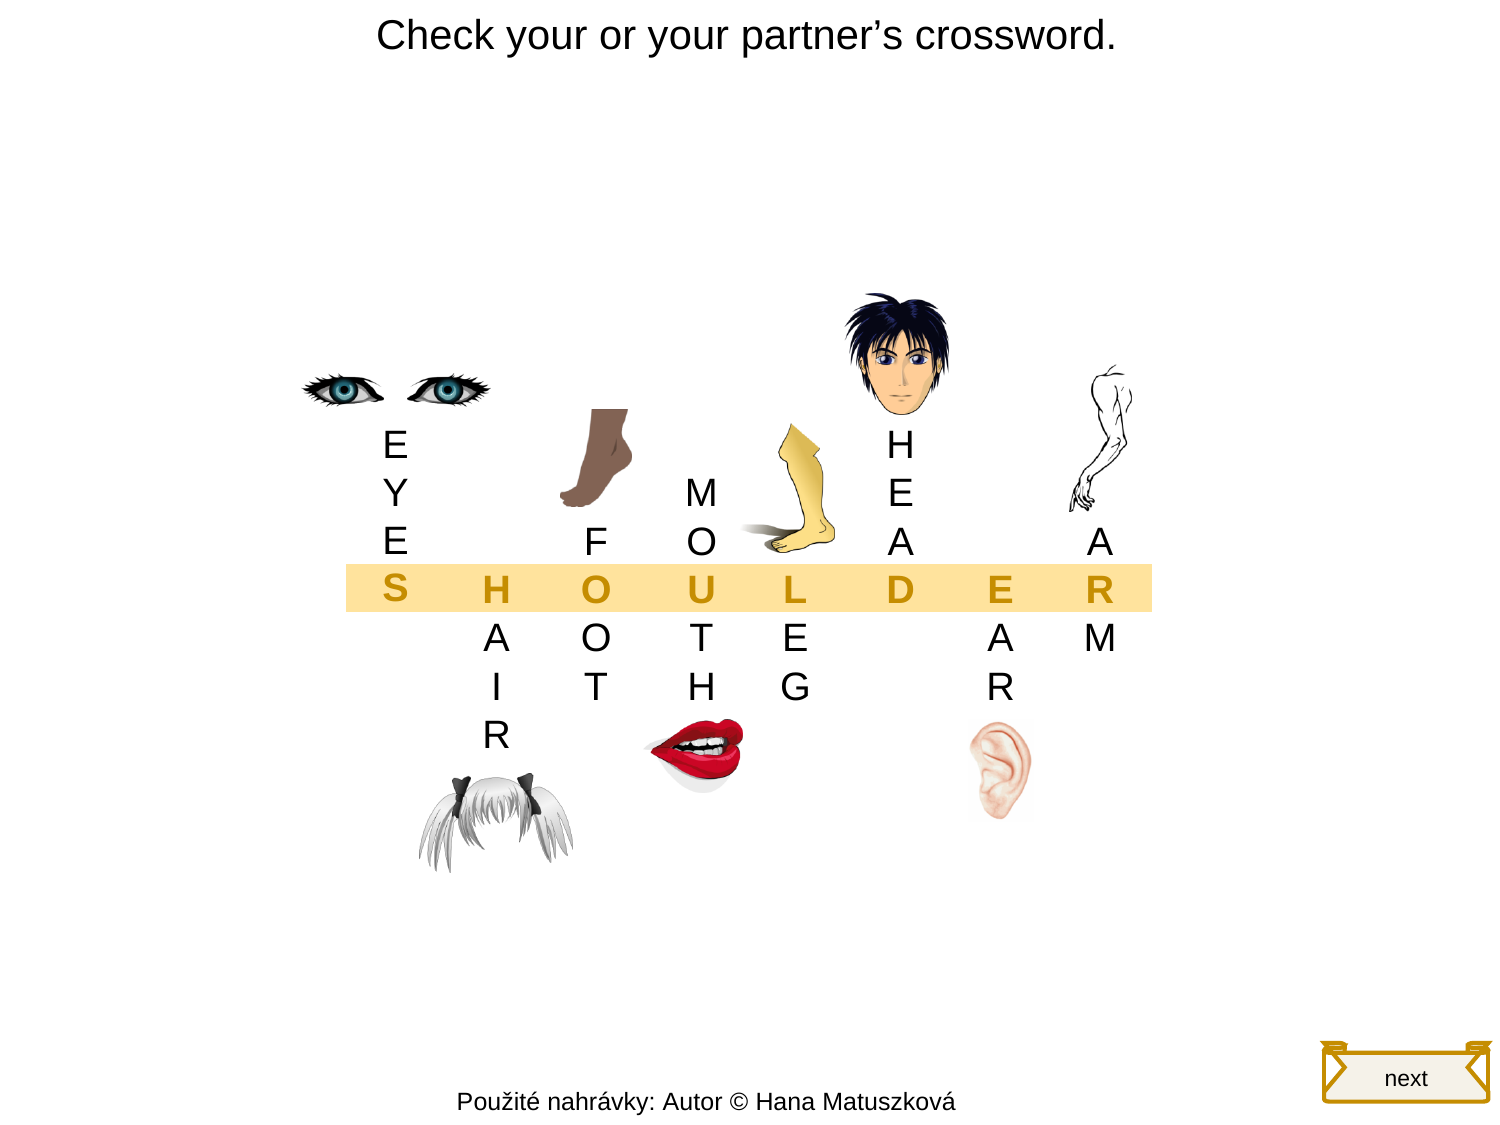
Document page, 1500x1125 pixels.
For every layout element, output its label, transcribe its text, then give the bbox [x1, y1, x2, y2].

table_cell L [748, 564, 842, 612]
table_cell [549, 418, 560, 467]
table_cell Y [348, 467, 442, 514]
table_cell [842, 998, 850, 1047]
table_cell [648, 854, 655, 902]
table_cell [549, 370, 643, 418]
table_cell [444, 515, 549, 564]
table_cell [842, 515, 850, 564]
table_cell [655, 418, 748, 467]
table_cell H [854, 418, 948, 467]
table_cell [549, 709, 643, 757]
table_cell [648, 793, 655, 805]
table_cell [655, 757, 748, 805]
table_cell [854, 660, 948, 709]
table_cell R [444, 709, 549, 757]
table_cell [502, 370, 549, 418]
table_cell [850, 515, 854, 564]
table_cell [842, 564, 850, 612]
table_cell [655, 950, 748, 998]
table_cell [549, 322, 643, 370]
table_cell [444, 902, 549, 950]
table_cell [549, 854, 643, 902]
table_cell [648, 612, 655, 660]
table_cell [948, 467, 1053, 515]
table_cell [850, 902, 854, 950]
table_cell [549, 998, 643, 1047]
table_cell E [348, 421, 442, 467]
table_cell [1147, 418, 1152, 467]
table_cell O [549, 564, 643, 612]
table_cell [648, 998, 655, 1047]
picture [419, 773, 573, 873]
table_cell A [948, 612, 1053, 660]
table_cell [948, 515, 1053, 564]
table_cell [348, 848, 442, 895]
table_cell [842, 757, 850, 805]
table_cell [348, 800, 419, 848]
table_cell H [655, 660, 748, 709]
table_cell [348, 752, 442, 800]
table_header [655, 273, 748, 322]
table_cell E [854, 467, 948, 515]
table_cell [748, 805, 842, 854]
table_cell [854, 998, 948, 1047]
table_cell [1147, 757, 1152, 805]
picture [968, 719, 1034, 822]
table_cell [1053, 998, 1147, 1047]
table_cell [1053, 902, 1147, 950]
table_cell [1053, 805, 1147, 854]
table_cell [748, 322, 842, 370]
table_cell [748, 757, 842, 805]
table_cell H [444, 564, 549, 612]
table_cell [1147, 902, 1152, 950]
table_cell [850, 709, 854, 757]
table_cell [348, 610, 442, 657]
table_cell [1147, 854, 1152, 902]
table_cell [948, 757, 968, 805]
table_cell [1053, 322, 1147, 370]
table_cell [655, 902, 748, 950]
table_cell E [948, 564, 1053, 612]
table_cell [643, 902, 648, 950]
table_cell [643, 998, 648, 1047]
table_cell [348, 657, 442, 705]
table_header [842, 273, 850, 322]
table_cell [444, 873, 549, 902]
table_cell [643, 660, 648, 709]
table_cell [648, 515, 655, 564]
table_cell [1147, 515, 1152, 564]
table_header [1053, 273, 1147, 322]
table_cell [444, 322, 549, 370]
table_cell [643, 564, 648, 612]
text_box next [1324, 1042, 1489, 1102]
table_cell [948, 950, 1053, 998]
table_cell [346, 998, 444, 1047]
table_cell [348, 705, 442, 752]
table_cell G [748, 660, 842, 709]
table_cell [444, 467, 549, 515]
table_cell [648, 418, 655, 467]
table_cell [1132, 418, 1147, 467]
table_header [948, 273, 1053, 322]
table_cell F [549, 515, 643, 564]
table_cell O [655, 515, 748, 564]
table_cell [1147, 564, 1152, 612]
table_cell [1053, 660, 1147, 709]
table_cell [850, 418, 854, 467]
table_cell [1053, 950, 1147, 998]
table_cell [948, 998, 1053, 1047]
table_header [444, 273, 549, 322]
table_cell [549, 757, 643, 805]
table_cell [748, 854, 842, 902]
table_cell [850, 660, 854, 709]
table_cell [948, 805, 1053, 854]
table_cell [748, 998, 842, 1047]
table_cell [842, 612, 850, 660]
table_cell [648, 564, 655, 612]
table_cell [655, 805, 748, 854]
table_cell [1053, 854, 1147, 902]
table_cell [948, 854, 1053, 902]
table_cell M [1053, 612, 1147, 660]
table_cell [643, 515, 648, 564]
table_header [1147, 273, 1152, 322]
table_cell T [655, 612, 748, 660]
table_cell [655, 854, 748, 902]
table_cell [632, 418, 643, 467]
table_cell [835, 467, 842, 515]
table_cell [854, 612, 948, 660]
table_header [648, 273, 655, 322]
picture [714, 423, 835, 553]
table_cell M [655, 467, 714, 515]
table_cell [643, 793, 648, 805]
table_cell [1147, 322, 1152, 370]
table_cell [949, 322, 1053, 370]
table_cell T [549, 660, 643, 709]
table_cell [573, 805, 643, 854]
table_cell [643, 612, 648, 660]
table_cell [648, 322, 655, 370]
table_cell [748, 709, 842, 757]
table_cell [842, 902, 850, 950]
table_cell [1147, 612, 1152, 660]
table_cell [1053, 467, 1147, 515]
table_cell [948, 709, 1053, 757]
table_cell [850, 854, 854, 902]
table_cell [655, 998, 748, 1047]
table_cell [1147, 805, 1152, 854]
table_cell [1132, 370, 1147, 418]
table_cell A [444, 612, 549, 660]
table_cell S [348, 562, 442, 610]
table_cell [1053, 370, 1069, 418]
table_cell [444, 950, 549, 998]
table_cell [1053, 757, 1147, 805]
table_cell [643, 950, 648, 998]
picture [844, 293, 949, 415]
table_cell [655, 709, 748, 757]
table_cell [444, 998, 549, 1047]
table_cell [850, 757, 854, 805]
table_cell [643, 322, 648, 370]
table_cell D [854, 564, 948, 612]
table_cell [1147, 998, 1152, 1047]
table_cell [854, 950, 948, 998]
table_cell [850, 998, 854, 1047]
table_cell [748, 950, 842, 998]
table_cell [348, 943, 442, 990]
table_cell [643, 805, 648, 854]
table_cell [850, 950, 854, 998]
text_box . [301, 360, 502, 421]
table_cell [348, 895, 442, 943]
table_cell [655, 322, 748, 370]
table_cell [1147, 950, 1152, 998]
table_header [348, 277, 442, 324]
table_cell [854, 709, 948, 757]
table_cell [648, 805, 655, 854]
table_cell [842, 370, 850, 418]
table_cell I [444, 660, 549, 709]
table_cell [854, 902, 948, 950]
table_cell O [692, 530, 711, 552]
table_cell [348, 990, 442, 1038]
table_cell [948, 902, 1053, 950]
table_cell [748, 418, 842, 467]
table_cell A [1053, 515, 1147, 564]
table_cell [348, 324, 442, 360]
table_cell [854, 805, 948, 854]
table_cell [850, 564, 854, 612]
table_cell [842, 467, 850, 515]
table_cell [1147, 709, 1152, 757]
table_cell [549, 902, 643, 950]
picture [643, 719, 743, 793]
table_cell [648, 370, 655, 418]
table_cell [850, 612, 854, 660]
table_cell E [348, 514, 442, 562]
table_cell [1053, 418, 1069, 467]
table_cell O [549, 612, 643, 660]
table_cell [948, 370, 1053, 418]
table_cell U [655, 564, 748, 612]
table_cell [444, 418, 549, 467]
table_header [549, 273, 643, 322]
table_cell [850, 805, 854, 854]
table_cell [850, 467, 854, 515]
table_cell [643, 370, 648, 418]
table_cell [648, 902, 655, 950]
table_cell [643, 709, 648, 719]
table_cell [444, 757, 549, 773]
table_cell [549, 950, 643, 998]
table_cell [1147, 467, 1152, 515]
table_cell [648, 709, 655, 719]
picture [560, 409, 632, 507]
table_cell [948, 418, 1053, 467]
table_cell A [854, 515, 948, 564]
table_cell R [1053, 564, 1147, 612]
table_cell [748, 515, 842, 564]
table_cell [1053, 709, 1147, 757]
table_cell [748, 902, 842, 950]
table_header [850, 273, 854, 293]
table_cell [1034, 757, 1053, 805]
table_cell E [748, 612, 842, 660]
table_cell [842, 418, 850, 467]
table_cell [1147, 660, 1152, 709]
table_cell [1147, 370, 1152, 418]
table_cell [648, 467, 655, 515]
table_cell [842, 709, 850, 757]
table_cell [549, 467, 643, 515]
table_header [748, 273, 842, 322]
table_cell R [948, 660, 1053, 709]
table_cell [842, 950, 850, 998]
table_cell [648, 950, 655, 998]
table_cell [643, 418, 648, 467]
table_cell [854, 854, 948, 902]
text_box Check your or your partner’s crossword. [17, 0, 1477, 66]
table_header [643, 273, 648, 322]
text_box Použité nahrávky: Autor © Hana Matuszková [441, 1081, 972, 1125]
table_header [346, 273, 444, 322]
table_cell [643, 854, 648, 902]
table_cell [842, 805, 850, 854]
table_cell [648, 660, 655, 709]
table_cell [748, 370, 842, 418]
picture [1069, 364, 1132, 512]
table_cell [643, 467, 648, 515]
table_cell [842, 660, 850, 709]
table_cell [655, 370, 748, 418]
table_cell [842, 854, 850, 902]
table_cell [854, 757, 948, 805]
table_header [854, 273, 948, 293]
